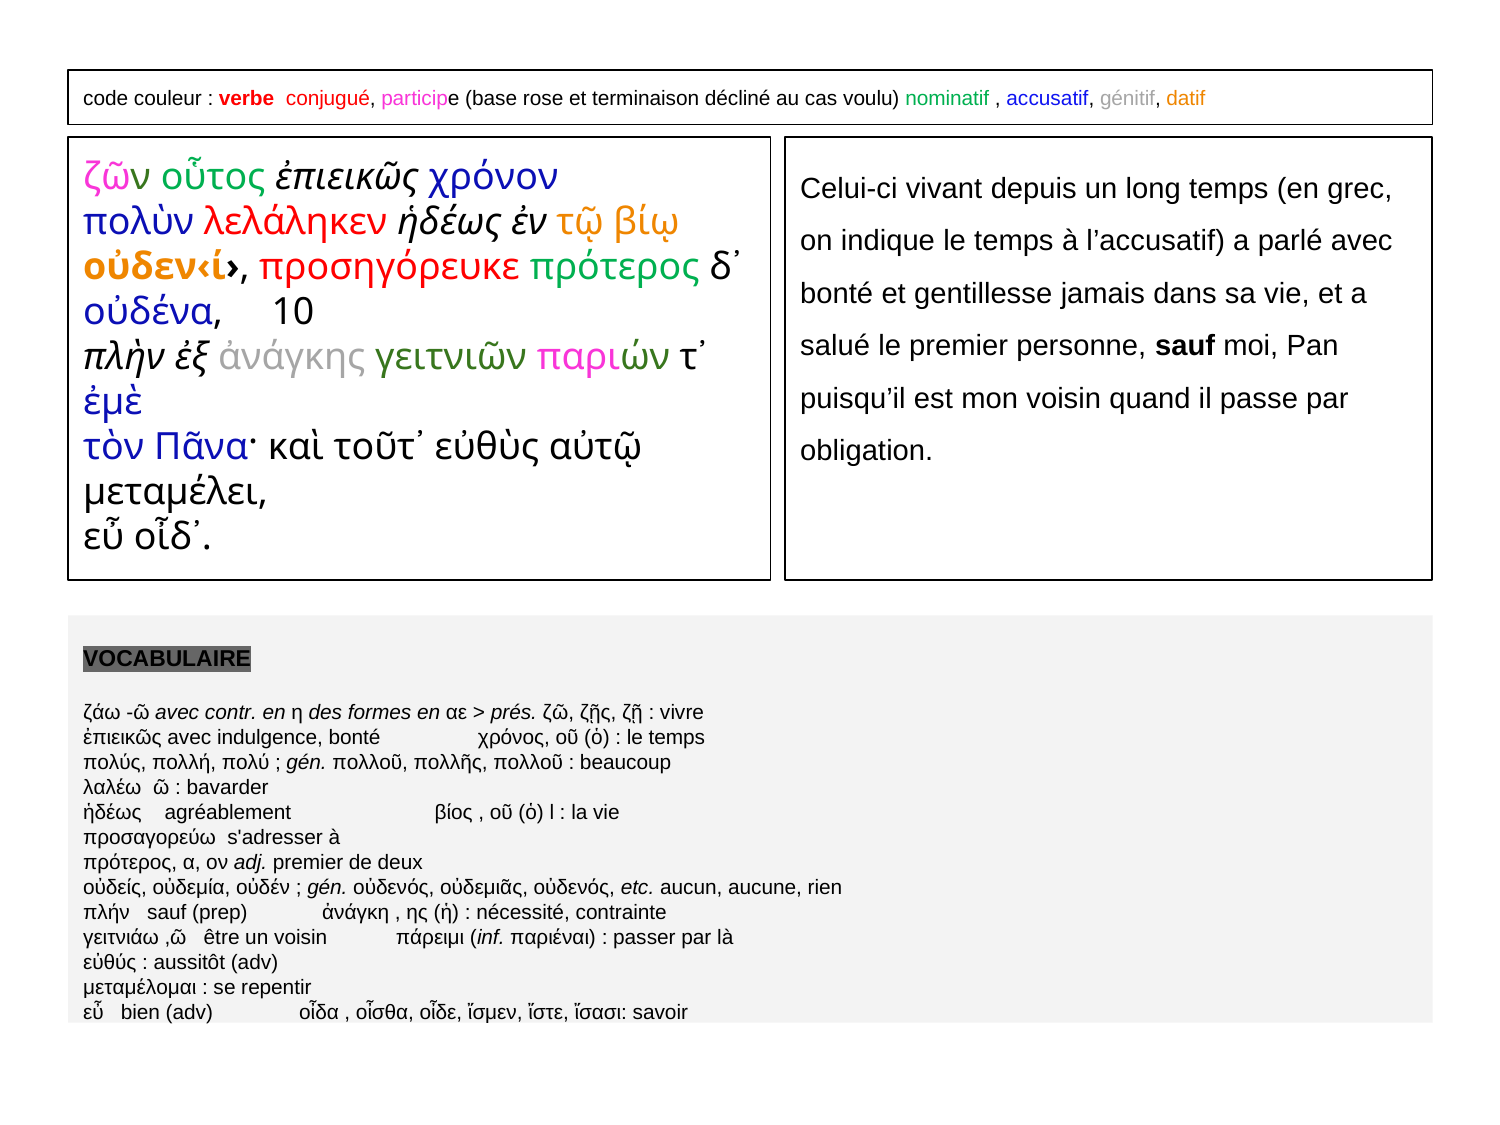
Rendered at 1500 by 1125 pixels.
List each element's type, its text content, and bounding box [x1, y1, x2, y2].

text_box code couleur : verbe conjugué, participe (base rose et terminaison décliné au cas voulu) nominatif , accusatif, génitif, datif [68, 70, 1433, 125]
text_box Celui-ci vivant depuis un long temps (en grec, on indique le temps à l’accusatif) a parlé avec bonté et gentillesse jamais dans sa vie, et a salué le premier personne, sauf moi, Pan puisqu’il est mon voisin quand il passe par obligation. [785, 136, 1432, 581]
text_box VOCABULAIRE ζάω -ῶ avec contr. en η des formes en αε > prés. ζῶ, ζῇς, ζῇ : vivre ἐπιεικῶς avec indulgence, bonté χρόνος, οῦ (ὁ) : le temps πολύς, πολλή, πολύ ; gén. πολλοῦ, πολλῆς, πολλοῦ : beaucoup λαλέω ῶ : bavarder ἡδέως agréablement βίος , οῦ (ὁ) l : la vie προσαγορεύω s'adresser à πρότερος, α, ον adj. premier de deux οὐδείς, οὐδεμία, οὐδέν ; gén. οὐδενός, οὐδεμιᾶς, οὐδενός, etc. aucun, aucune, rien πλήν sauf (prep) ἀνάγκη , ης (ἡ) : nécessité, contrainte γειτνιάω ,ῶ être un voisin πάρειμι (inf. παριέναι) : passer par là εὐθύς : aussitôt (adv) μεταμέλομαι : se repentir εὖ bien (adv) οἶδα , οἶσθα, οἶδε, ἴσμεν, ἴστε, ἴσασι: savoir [68, 615, 1433, 1023]
text_box ζῶν οὗτος ἐπιεικῶς χρόνον πολὺν λελάληκεν ἡδέως ἐν τῷ βίῳ οὐδεν‹ί›, προσηγόρευκε πρότερος δ᾽ οὐδένα, 10 πλὴν ἐξ ἀνάγκης γειτνιῶν παριών τ᾽ ἐμὲ τὸν Πᾶνα· καὶ τοῦτ᾽ εὐθὺς αὐτῷ μεταμέλει, εὖ οἶδ᾽. [68, 136, 771, 581]
